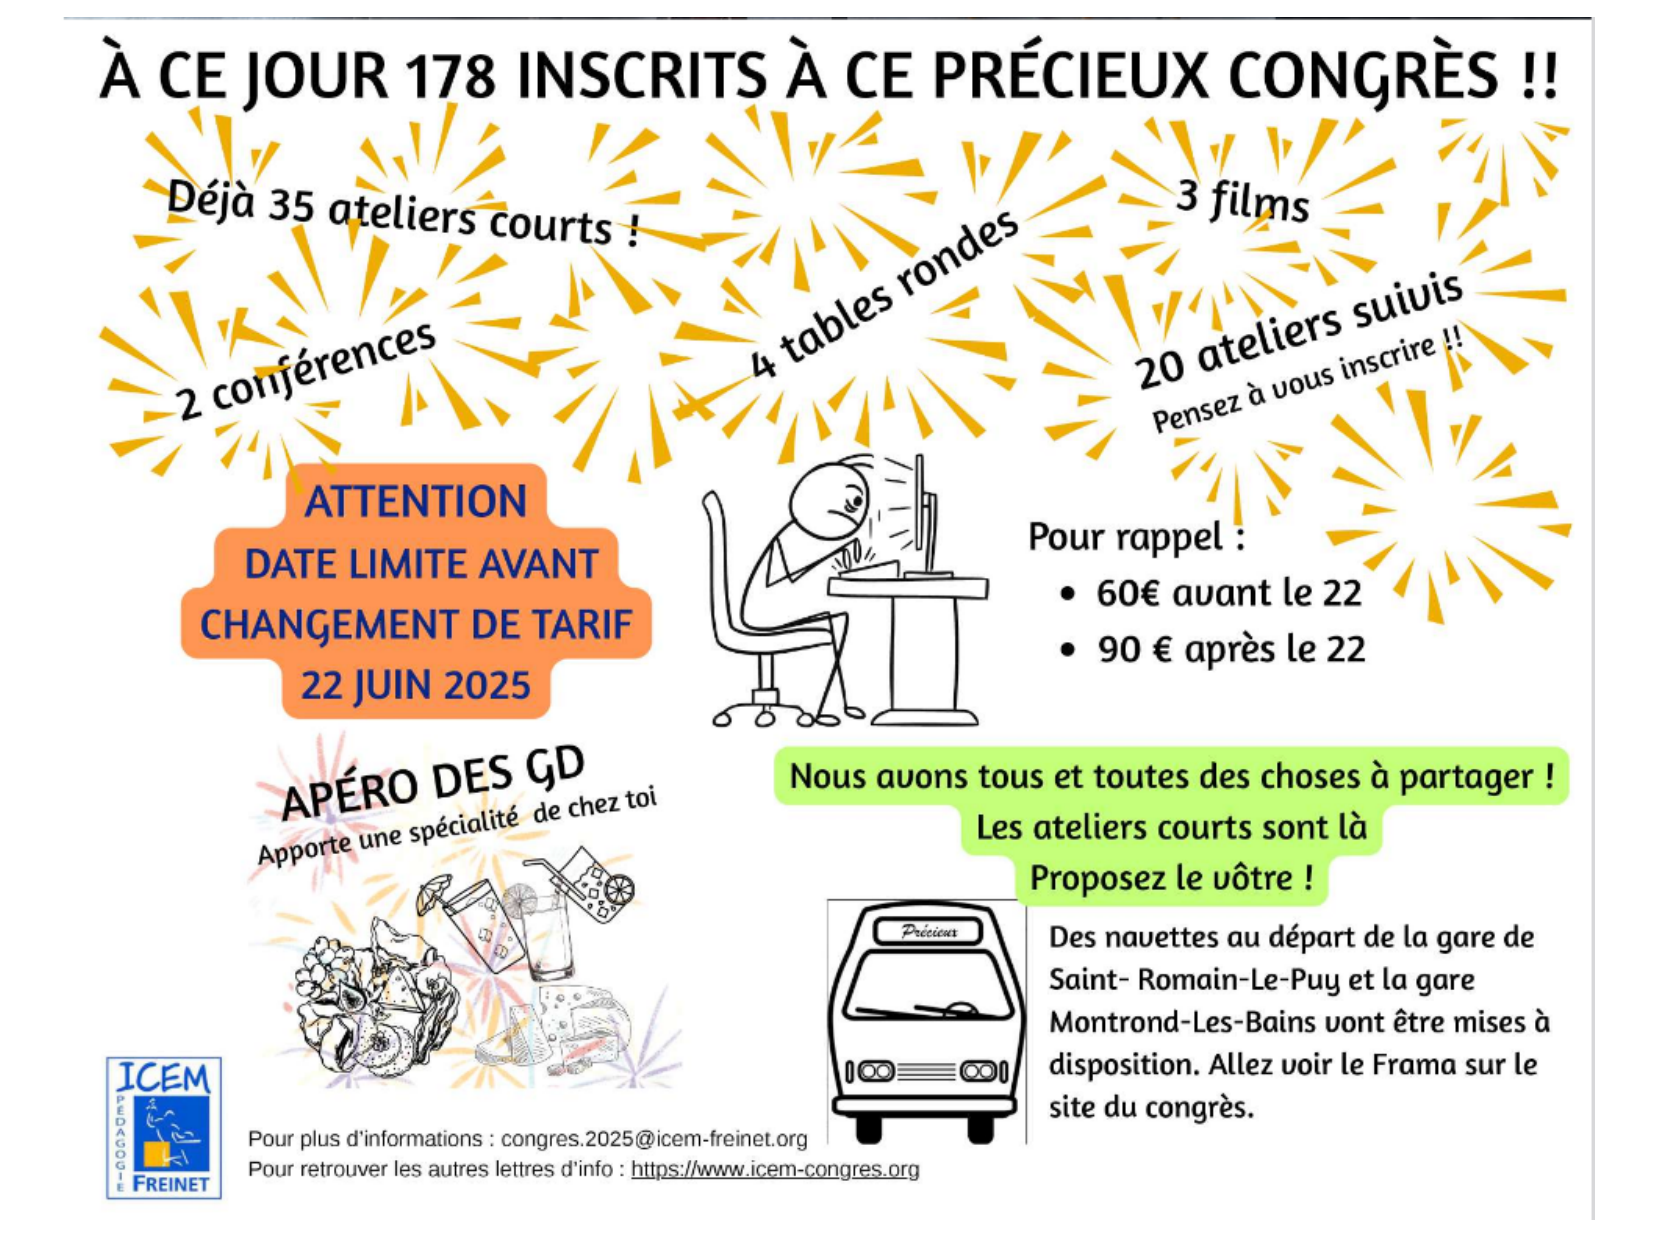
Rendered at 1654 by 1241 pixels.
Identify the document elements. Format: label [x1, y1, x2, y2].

picture [61, 17, 1595, 1220]
